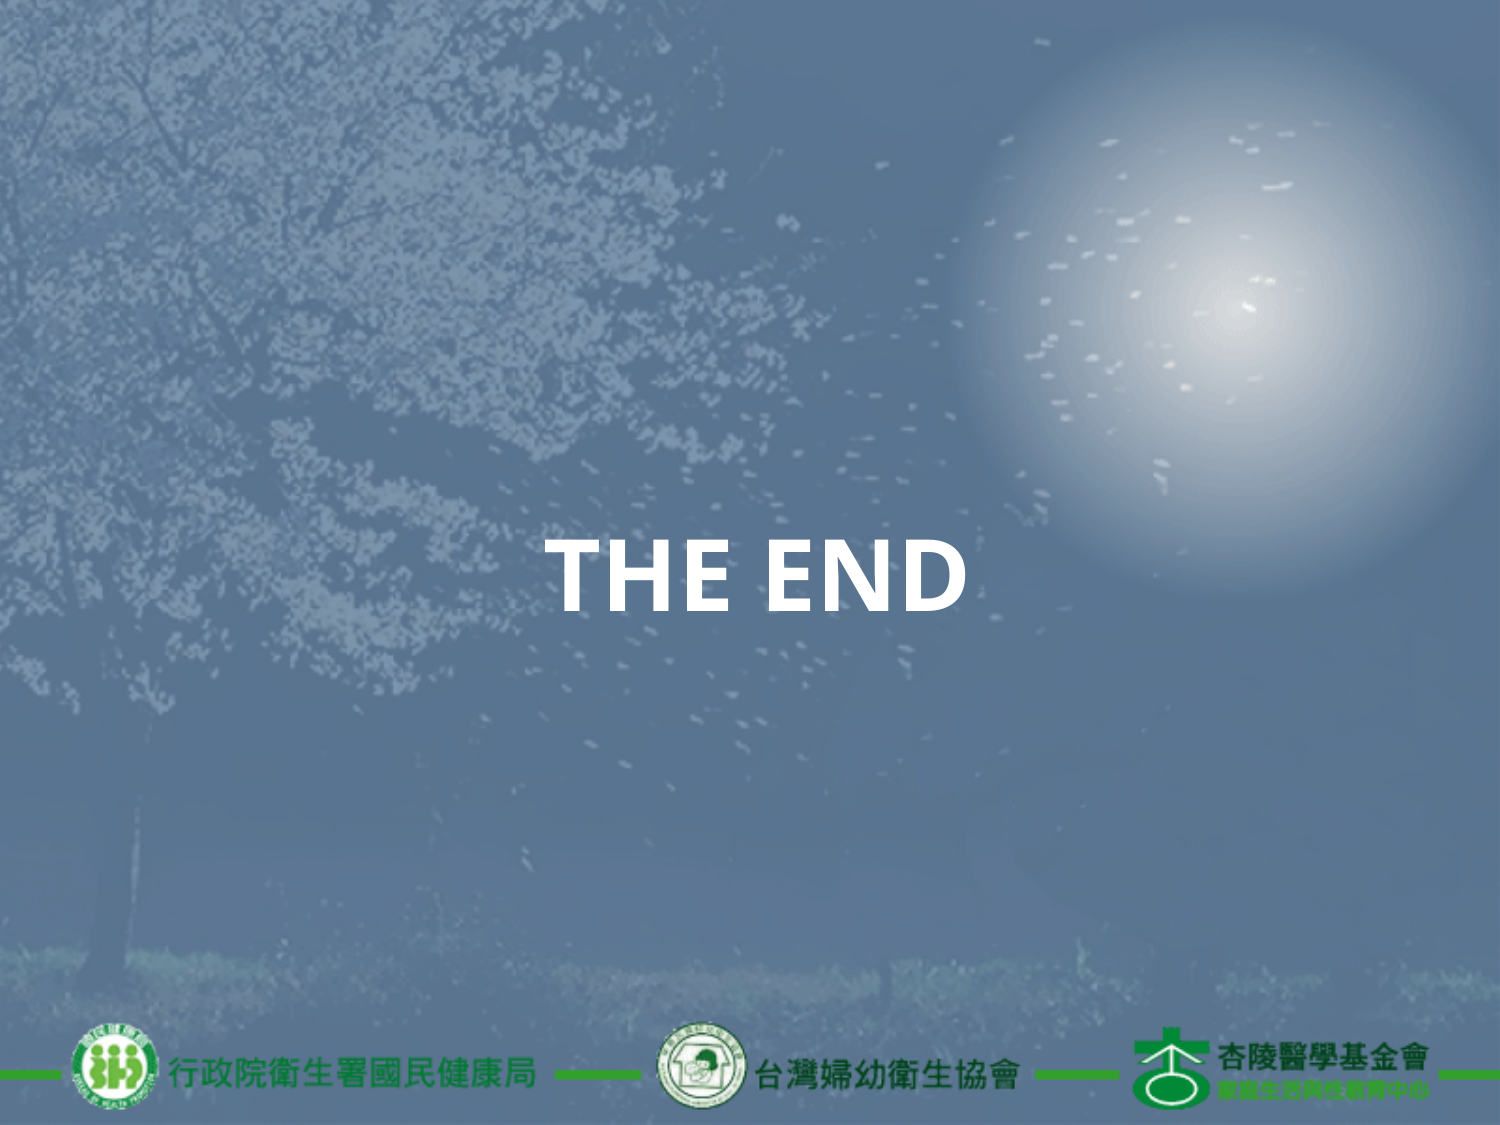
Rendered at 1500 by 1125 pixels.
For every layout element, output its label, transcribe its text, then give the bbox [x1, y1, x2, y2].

picture [0, 0, 1500, 1125]
text_box THE END [529, 503, 987, 639]
